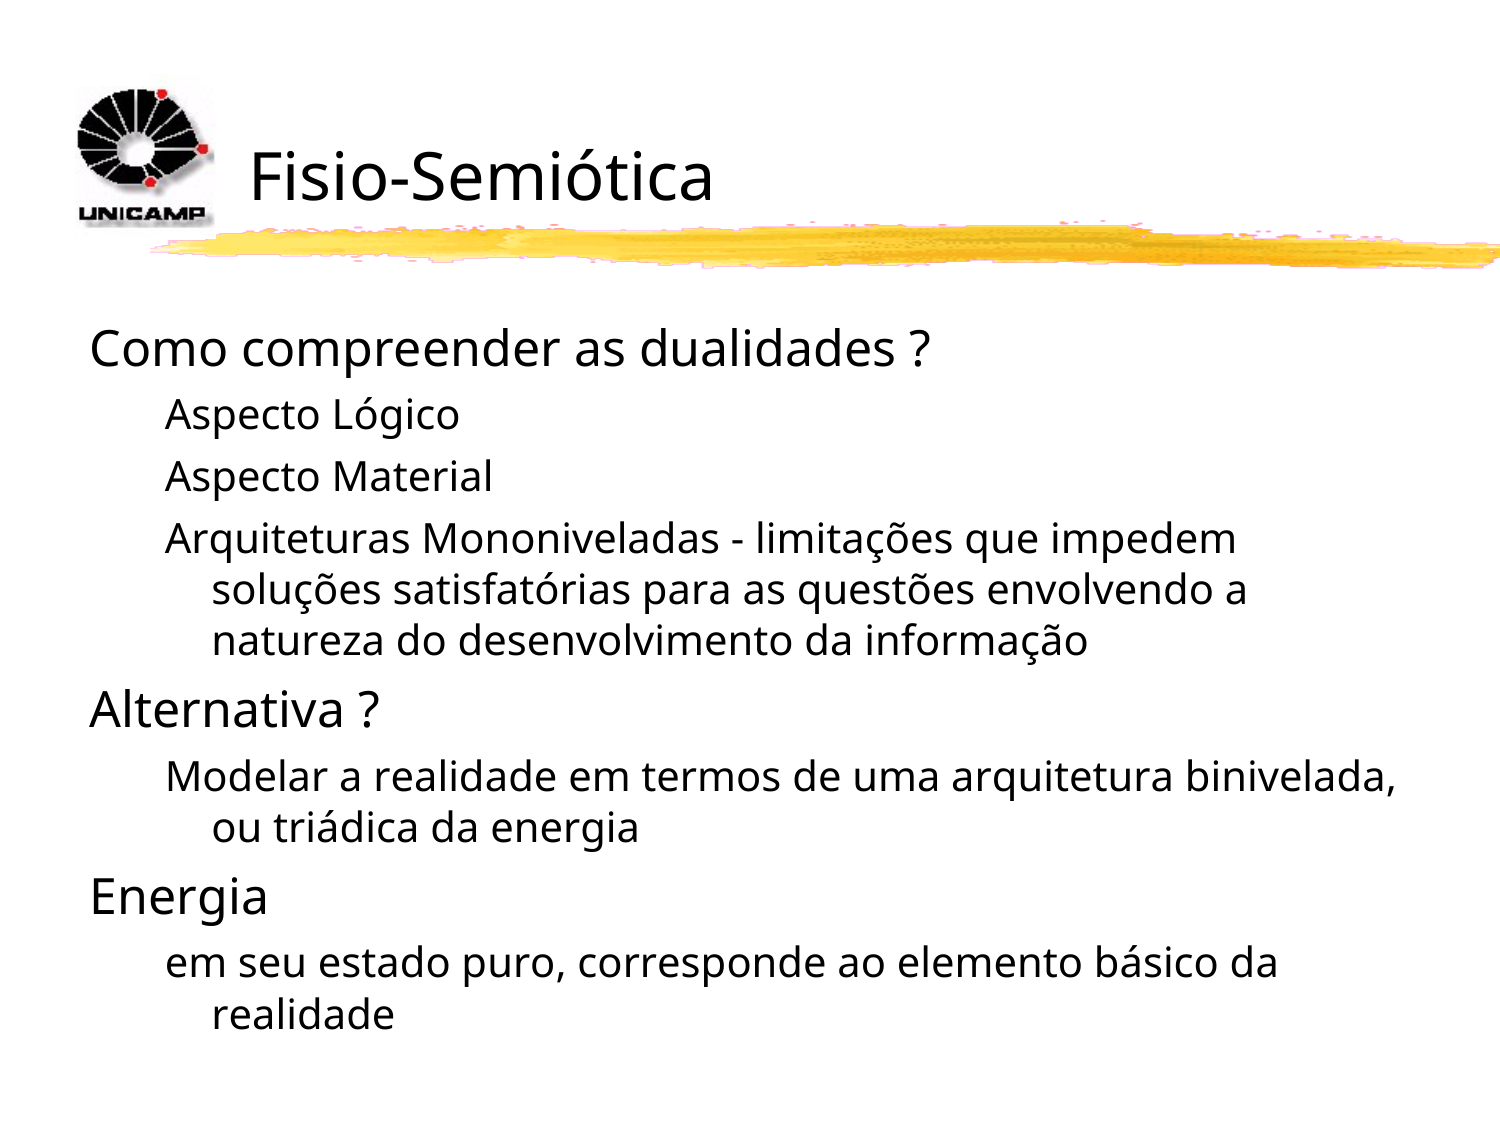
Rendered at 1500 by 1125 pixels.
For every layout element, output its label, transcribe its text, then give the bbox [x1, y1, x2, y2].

title Fisio-Semiótica [233, 37, 1434, 225]
list Como compreender as dualidades ? Aspecto Lógico Aspecto Material Arquiteturas Mononiveladas - limitações que impedem soluções satisfatórias para as questões envolvendo a natureza do desenvolvimento da informação Alternativa ? Modelar a realidade em termos de uma arquitetura binivelada, ou triádica da energia Energia em seu estado puro, corresponde ao elemento básico da realidade [74, 309, 1417, 994]
picture [75, 74, 1500, 279]
